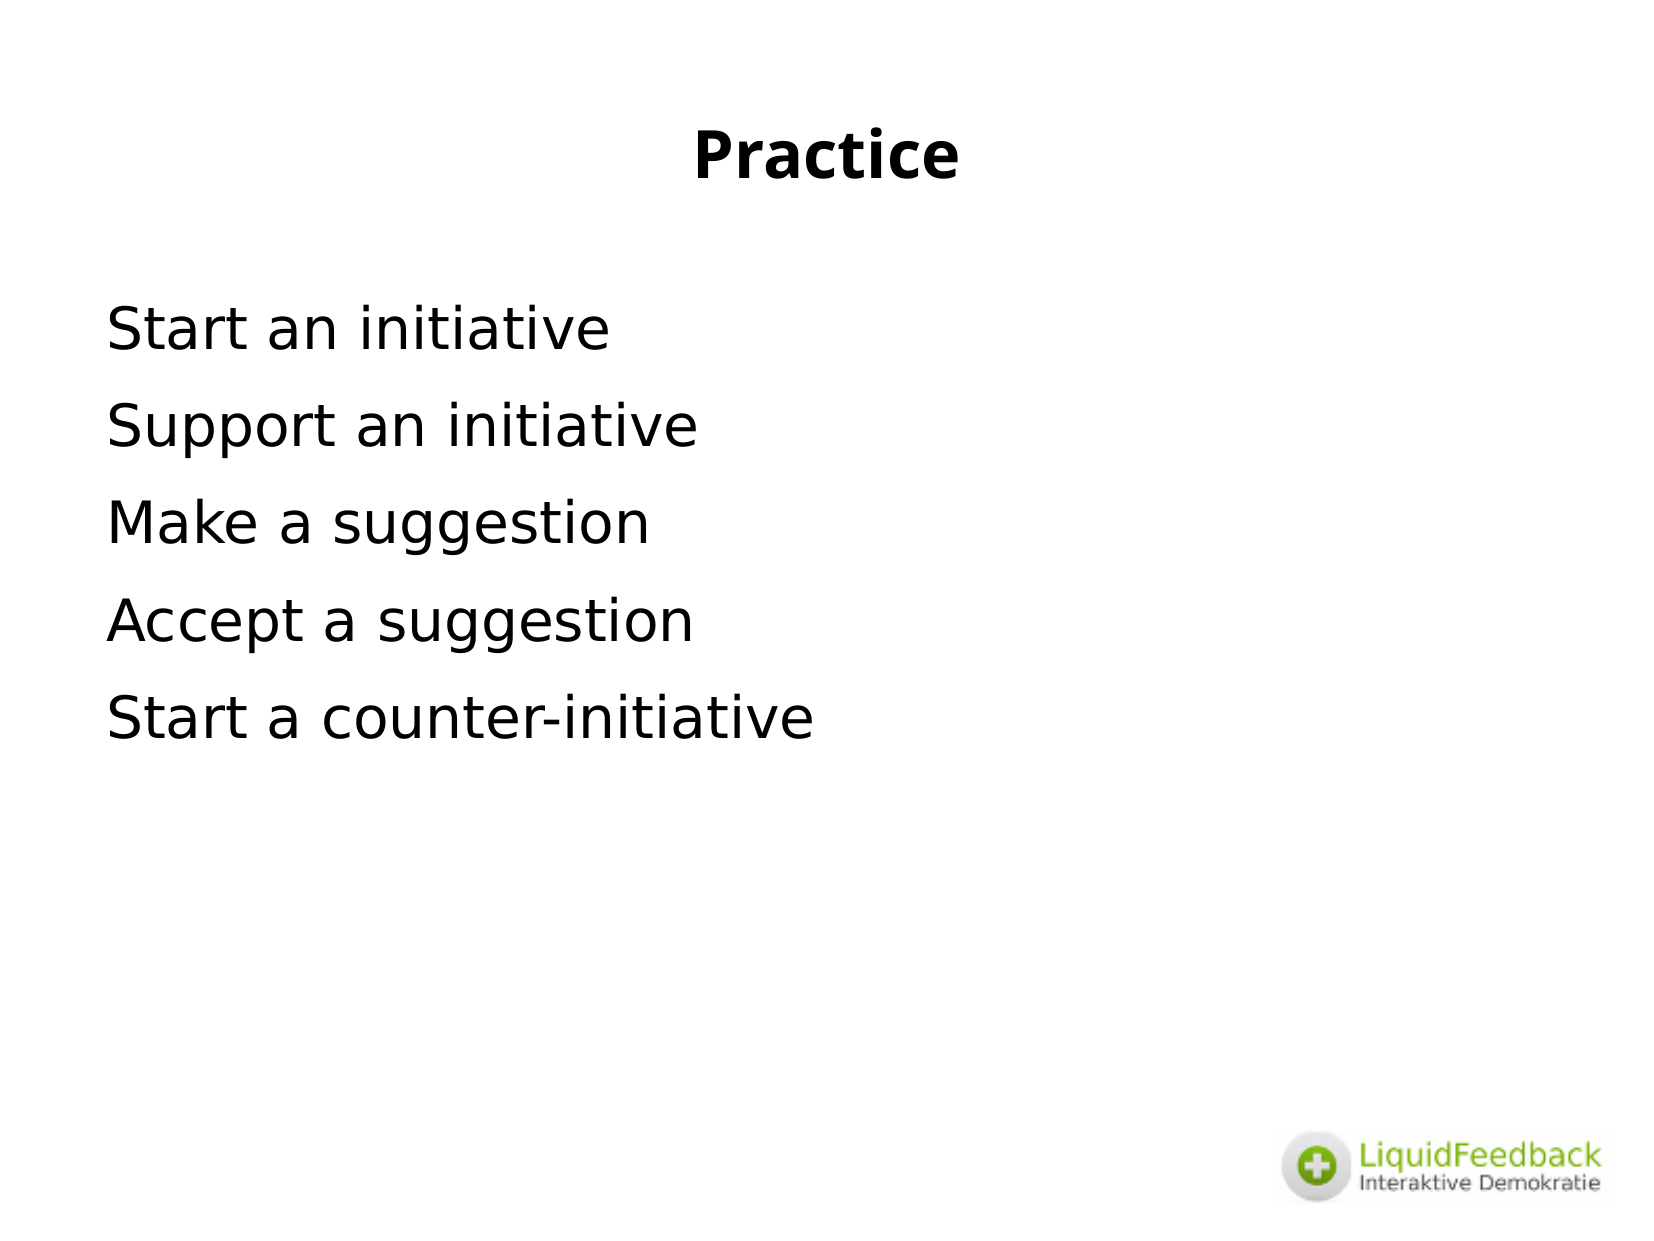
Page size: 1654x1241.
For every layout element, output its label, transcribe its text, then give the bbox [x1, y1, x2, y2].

list Start an initiative Support an initiative Make a suggestion Accept a suggestion Start a counter-initiative [88, 295, 1577, 1114]
picture [1276, 1127, 1613, 1205]
title Practice [82, 49, 1571, 257]
